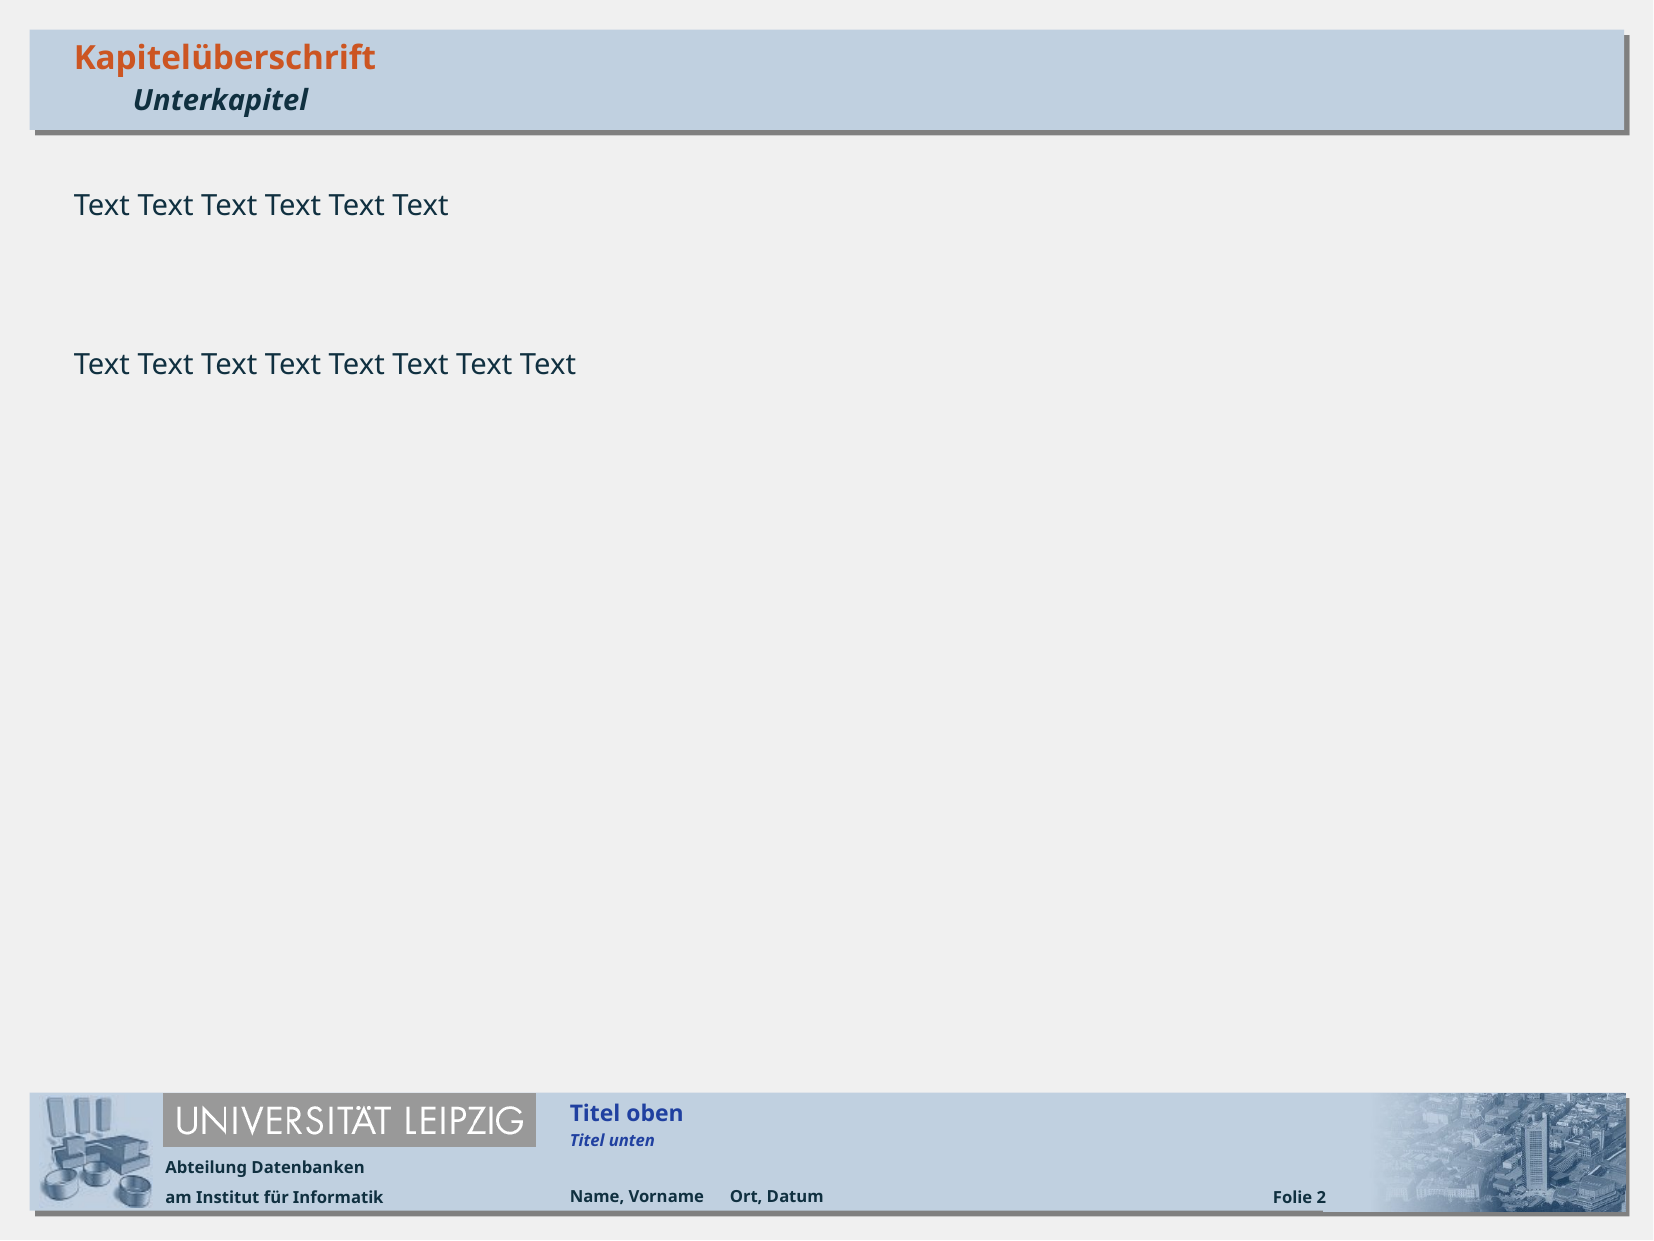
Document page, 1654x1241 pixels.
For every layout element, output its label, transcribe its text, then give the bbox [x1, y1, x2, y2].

picture [39, 1095, 153, 1208]
picture [1323, 1093, 1626, 1212]
text_box Kapitelüberschrift [59, 28, 1595, 84]
picture [163, 1093, 536, 1147]
text_box Unterkapitel [118, 73, 352, 125]
text_box Text Text Text Text Text Text Text Text Text Text Text Text Text Text [59, 177, 1595, 1034]
